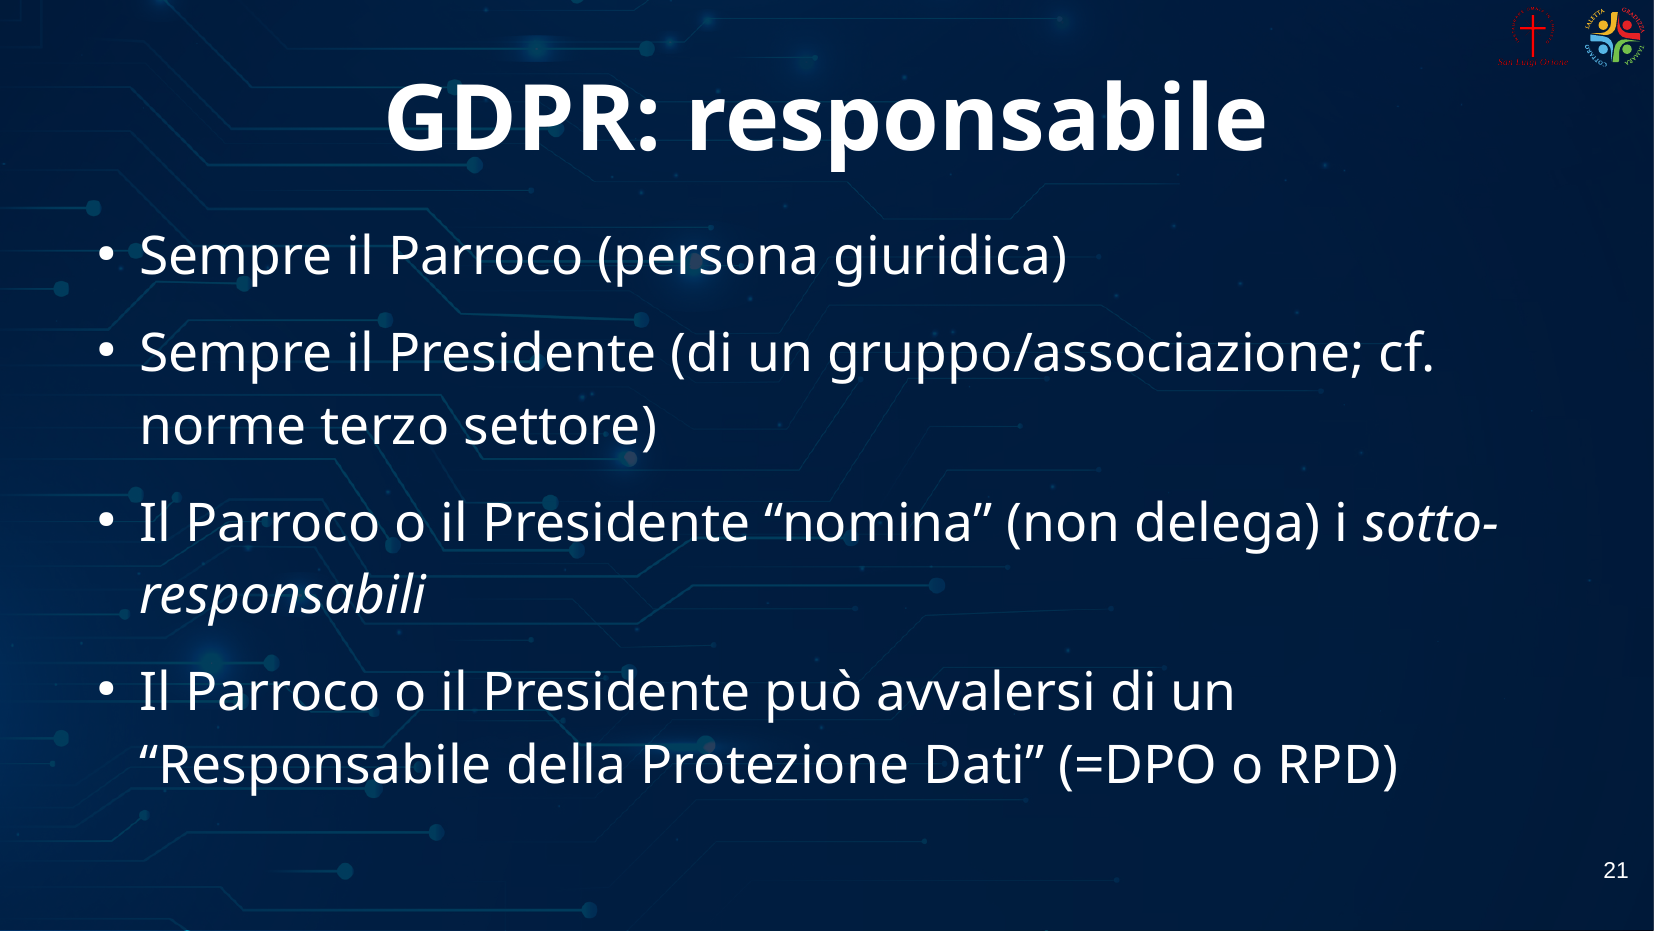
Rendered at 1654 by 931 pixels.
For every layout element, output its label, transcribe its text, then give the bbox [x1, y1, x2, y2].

picture [1498, 7, 1568, 37]
list Sempre il Parroco (persona giuridica) Sempre il Presidente (di un gruppo/associazione; cf. norme terzo settore) Il Parroco o il Presidente “nomina” (non delega) i sotto-responsabili Il Parroco o il Presidente può avvalersi di un “Responsabile della Protezione Dati” (=DPO o RPD) [82, 217, 1571, 809]
title GDPR: responsabile [82, 37, 1571, 193]
